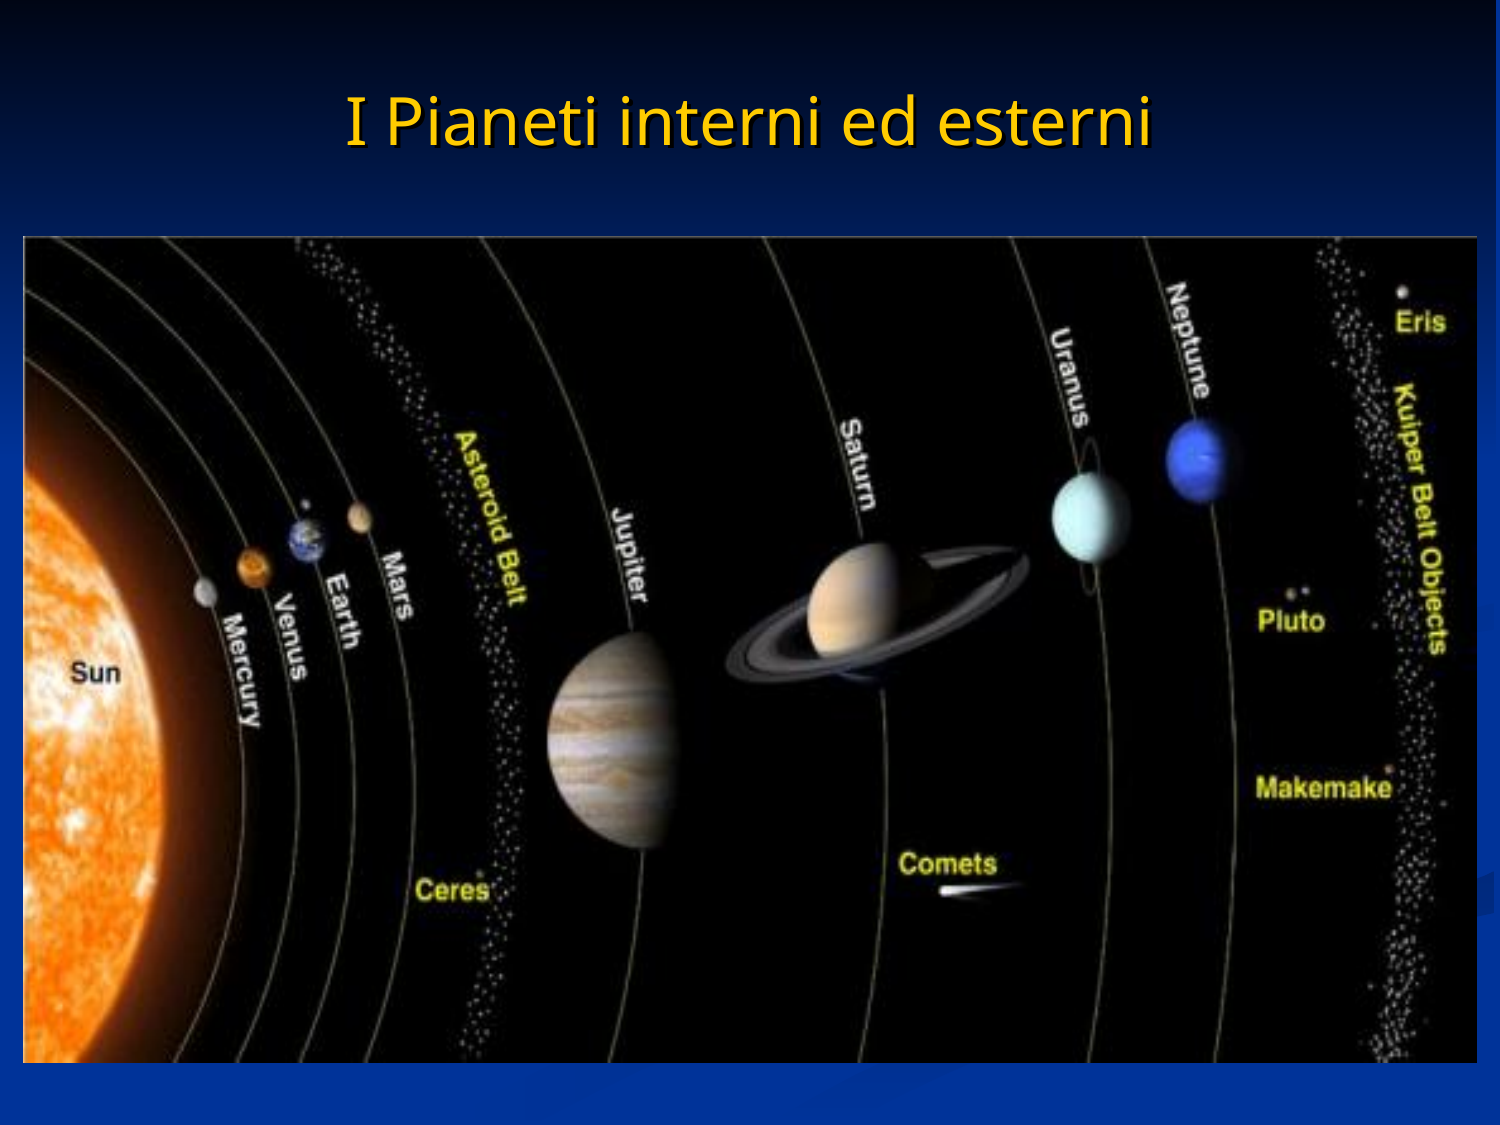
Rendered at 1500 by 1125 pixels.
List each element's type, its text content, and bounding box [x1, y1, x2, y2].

text_box I Pianeti interni ed esterni [35, 70, 1465, 178]
picture [23, 236, 1477, 1063]
